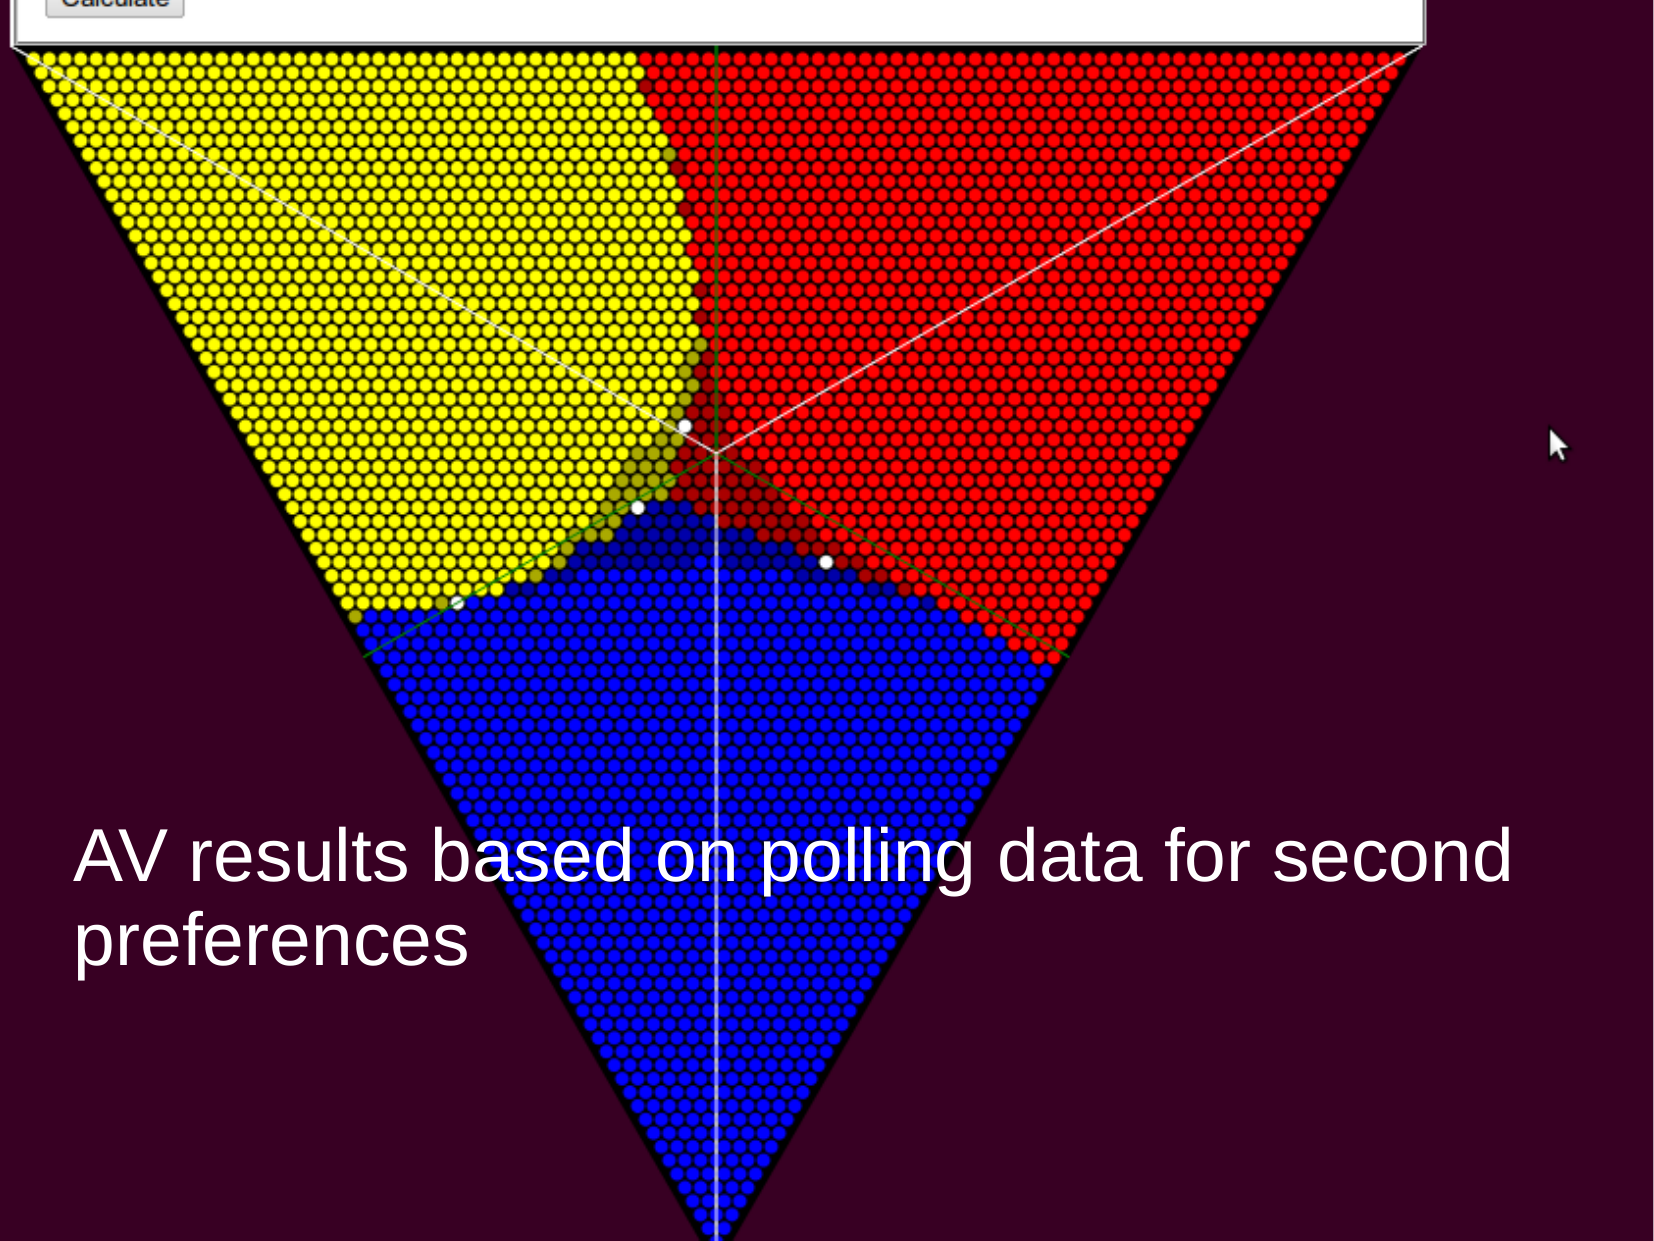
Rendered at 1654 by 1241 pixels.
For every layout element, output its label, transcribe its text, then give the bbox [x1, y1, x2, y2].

picture [0, 0, 1654, 1241]
text_box AV results based on polling data for second preferences [59, 805, 1565, 1034]
